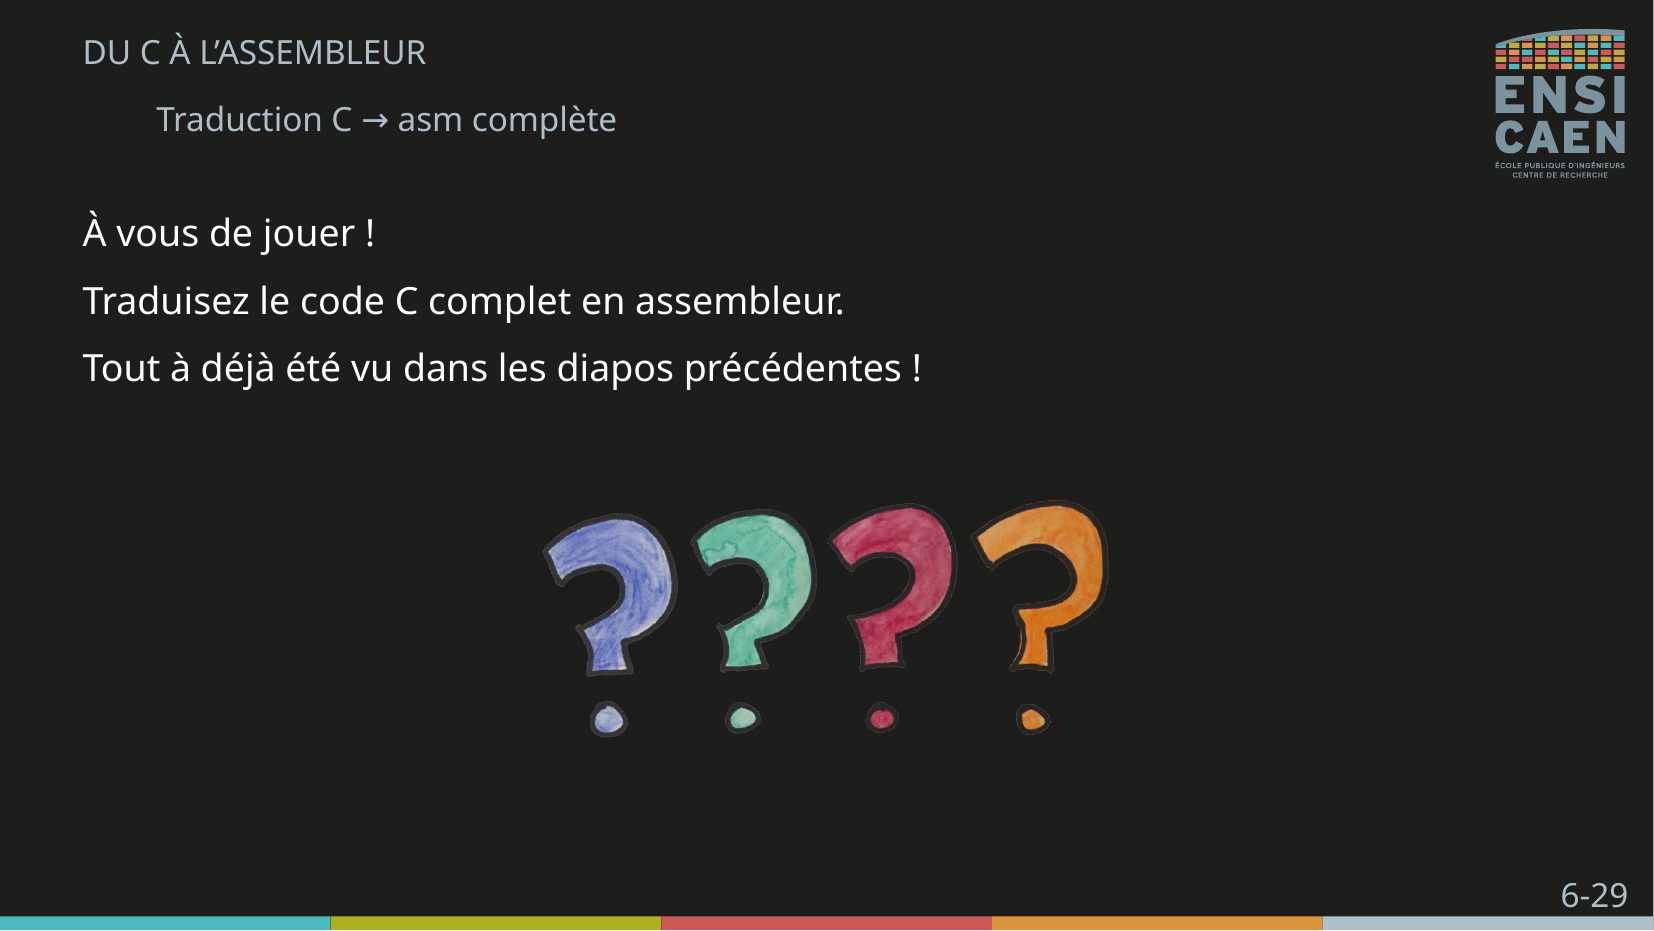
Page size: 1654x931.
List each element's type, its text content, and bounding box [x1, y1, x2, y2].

picture [472, 473, 1182, 764]
title DU C À L’ASSEMBLEUR Traduction C → asm complète [82, 0, 1467, 148]
list À vous de jouer ! Traduisez le code C complet en assembleur. Tout à déjà été vu dans les diapos précédentes ! [82, 206, 1571, 916]
